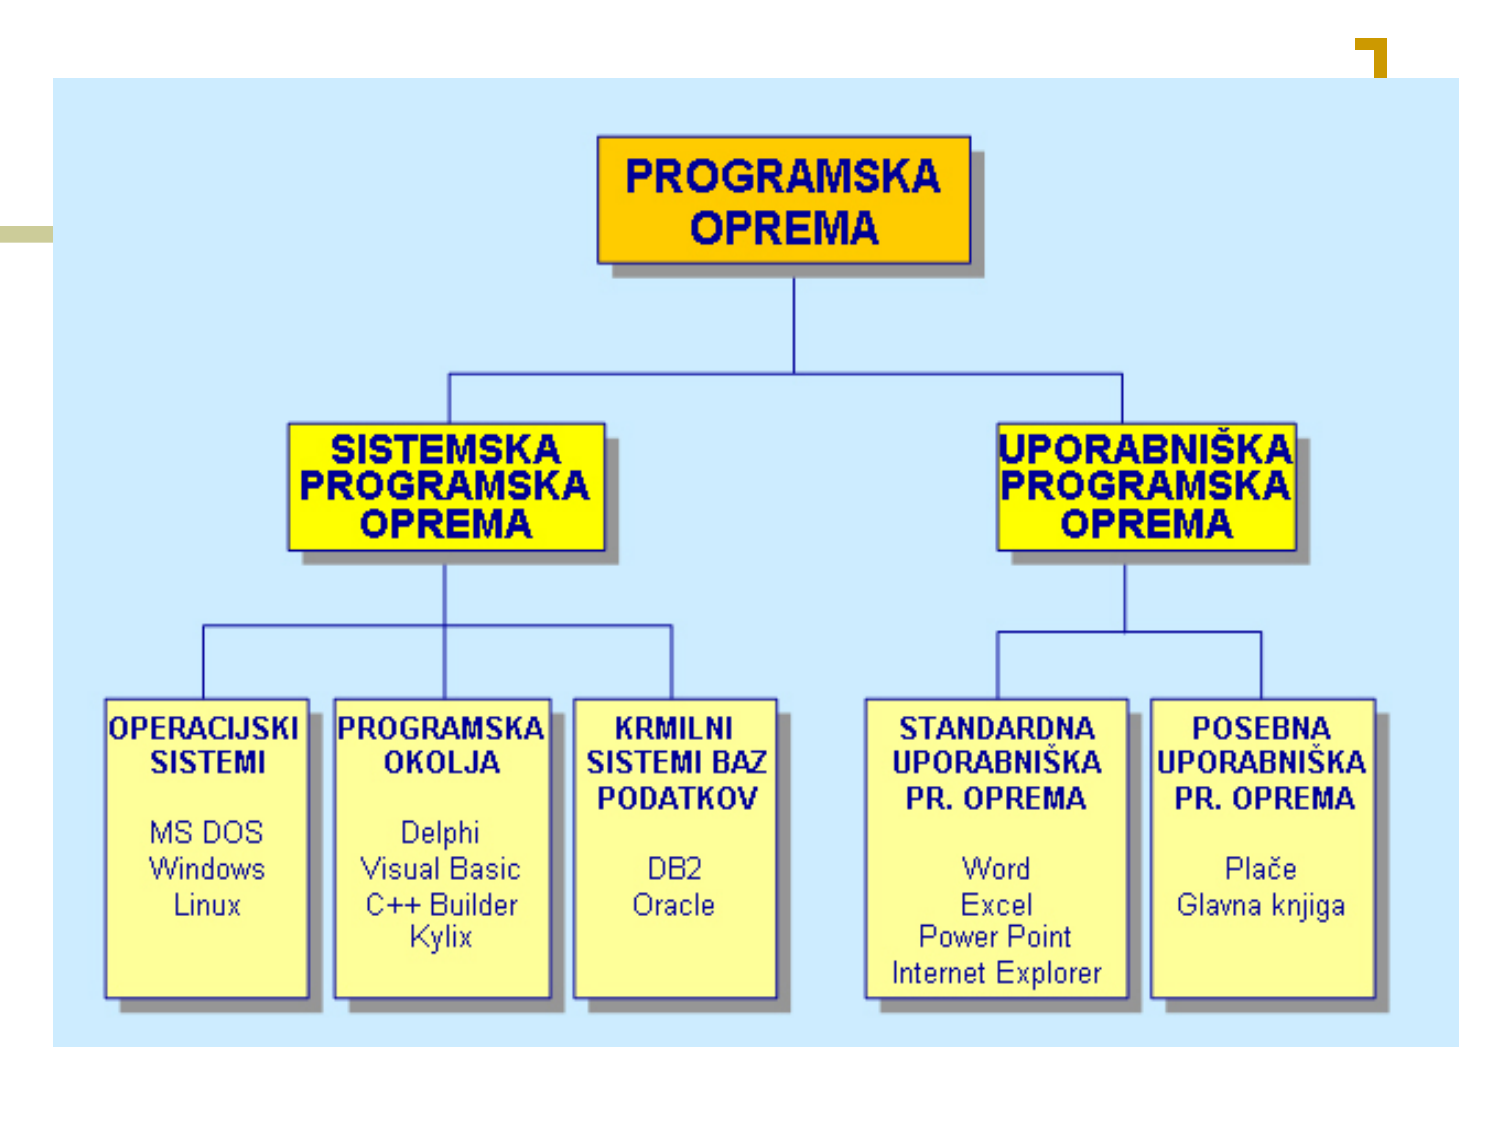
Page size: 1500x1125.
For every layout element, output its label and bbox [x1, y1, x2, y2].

picture [53, 78, 1459, 1047]
